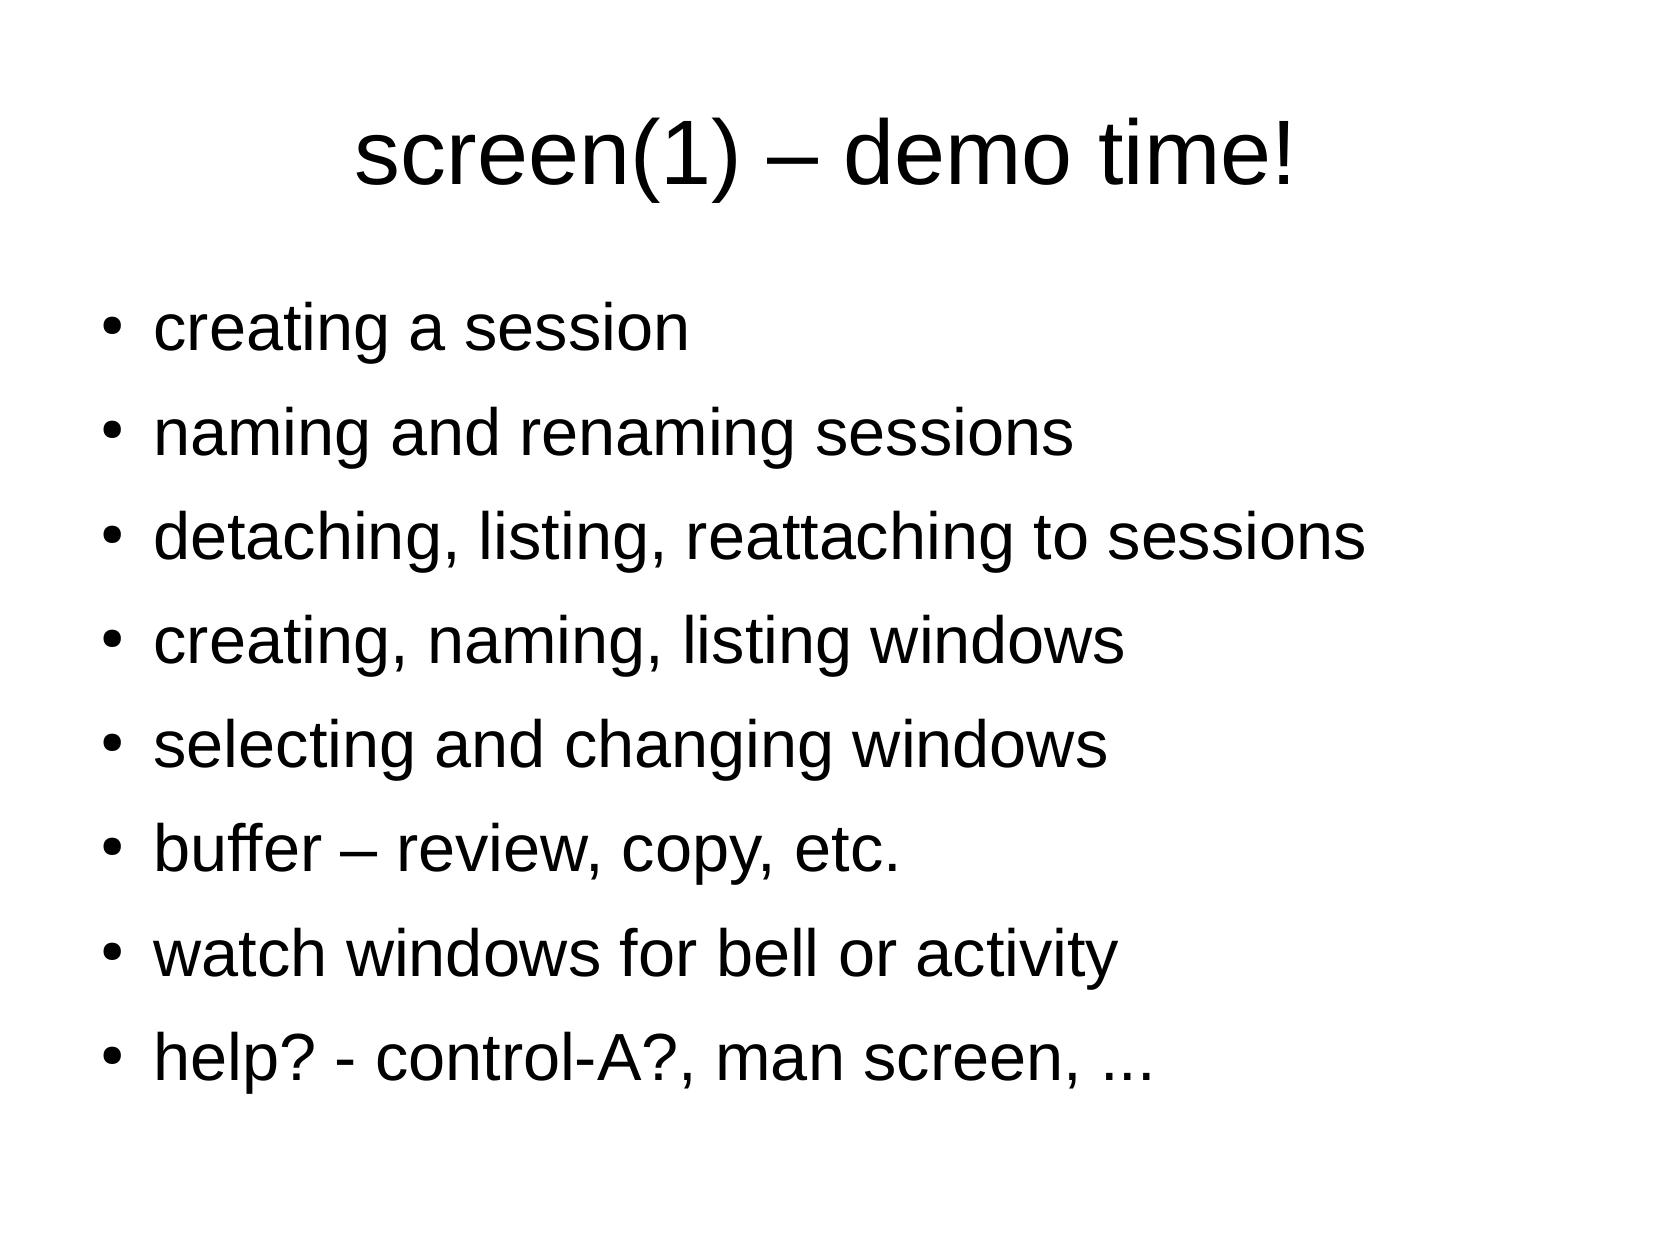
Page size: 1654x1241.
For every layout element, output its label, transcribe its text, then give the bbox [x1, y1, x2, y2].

title screen(1) – demo time! [82, 49, 1571, 257]
list creating a session naming and renaming sessions detaching, listing, reattaching to sessions creating, naming, listing windows selecting and changing windows buffer – review, copy, etc. watch windows for bell or activity help? - control-A?, man screen, ... [82, 290, 1571, 1109]
